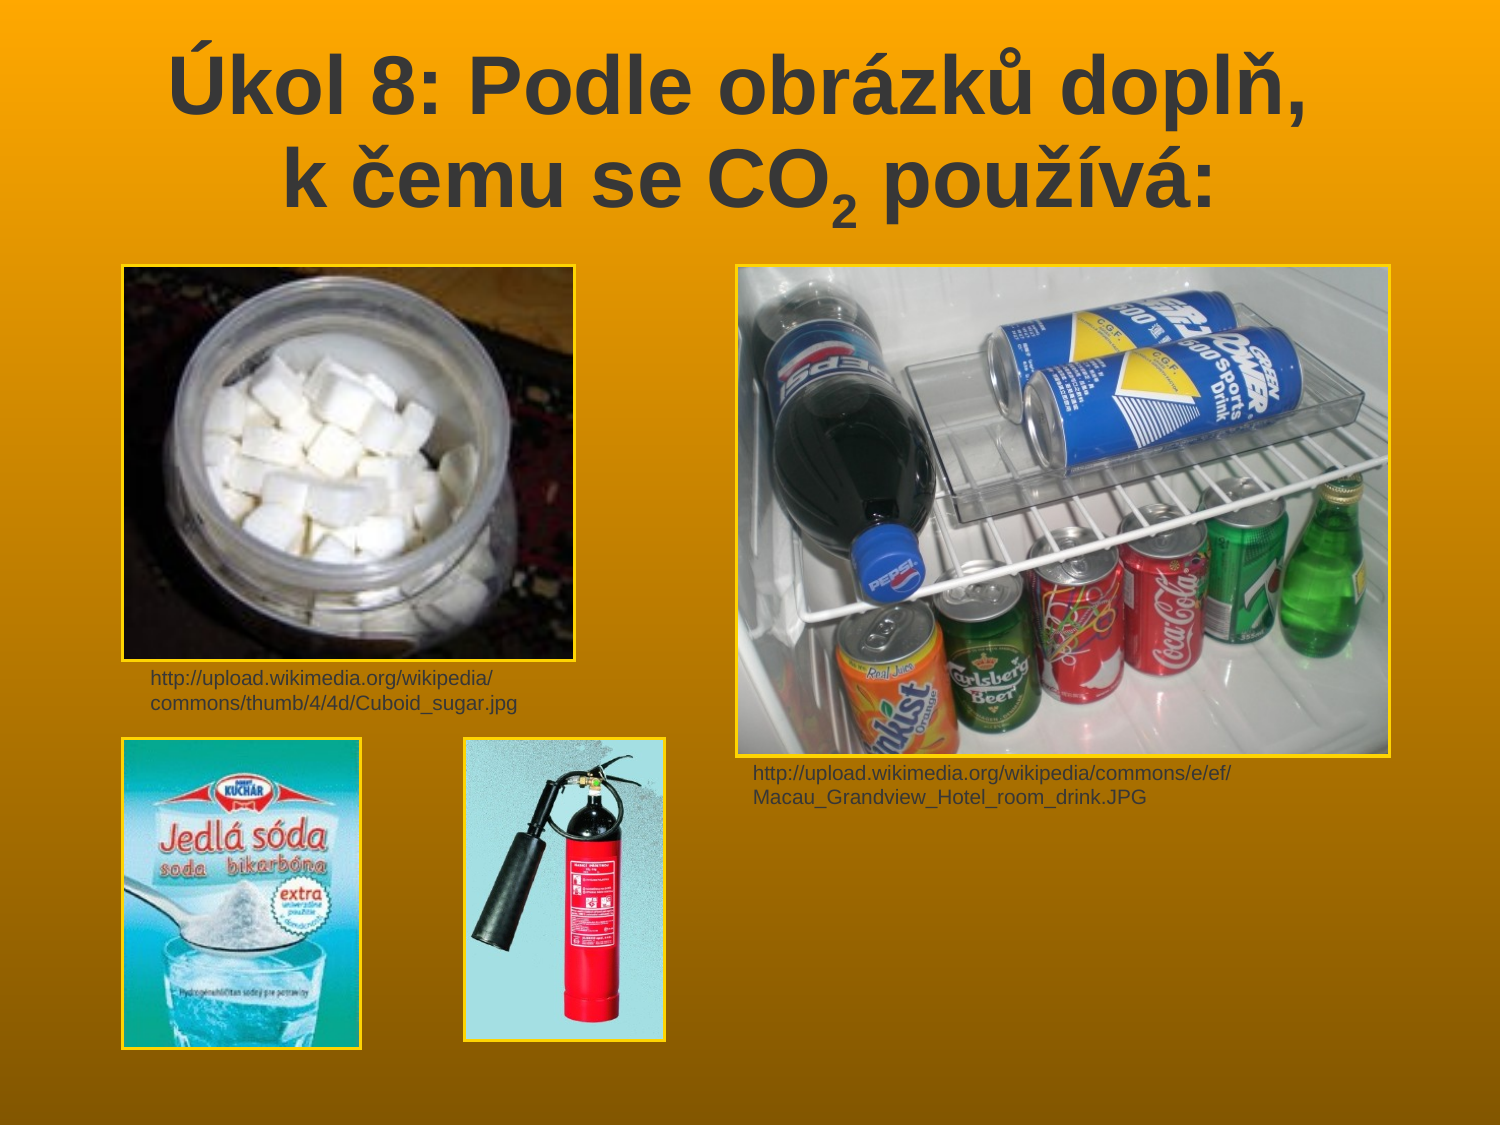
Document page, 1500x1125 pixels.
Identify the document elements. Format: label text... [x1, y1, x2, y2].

title Úkol 8: Podle obrázků doplň, k čemu se CO2 používá: [75, 31, 1426, 246]
text_box [123, 267, 573, 660]
text_box [183, 745, 212, 749]
text_box [123, 739, 359, 1047]
text_box [466, 739, 664, 1040]
text_box http://upload.wikimedia.org/wikipedia/commons/thumb/4/4d/Cuboid_sugar.jpg [135, 656, 573, 723]
text_box http://upload.wikimedia.org/wikipedia/commons/e/ef/Macau_Grandview_Hotel_room_drink.JPG [738, 751, 1388, 817]
text_box [738, 267, 1388, 751]
